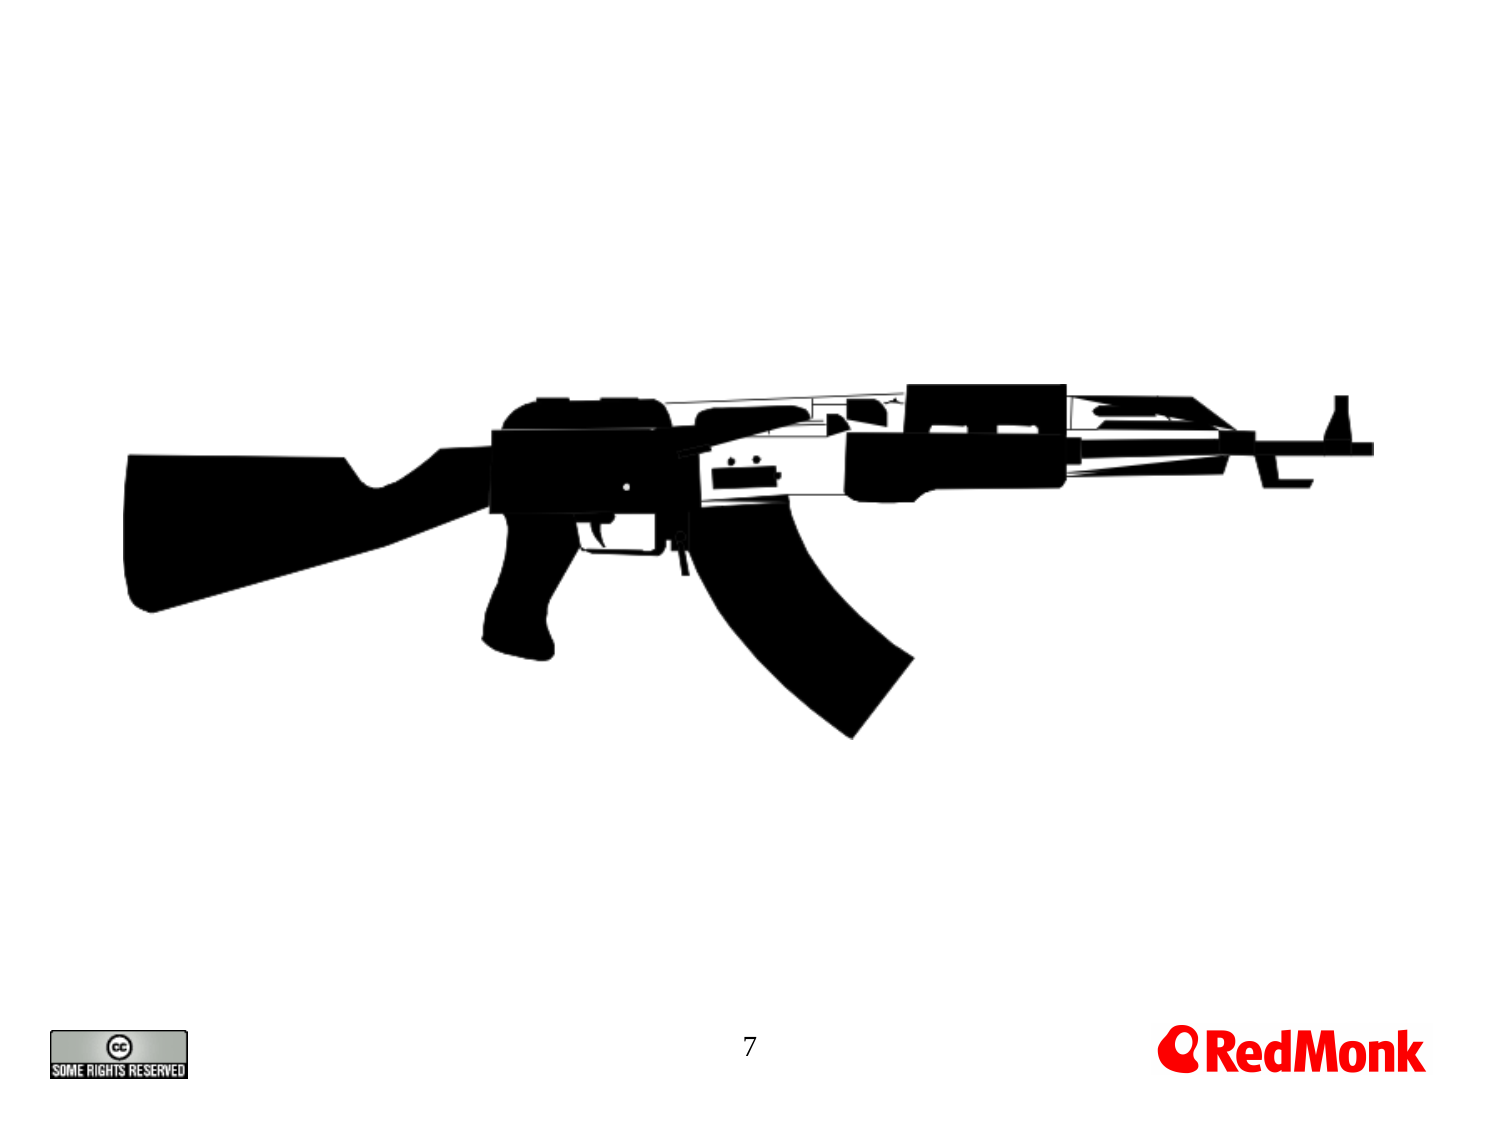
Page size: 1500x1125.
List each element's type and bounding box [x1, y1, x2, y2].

picture [50, 1030, 188, 1079]
picture [123, 384, 1374, 740]
picture [1151, 1023, 1433, 1075]
